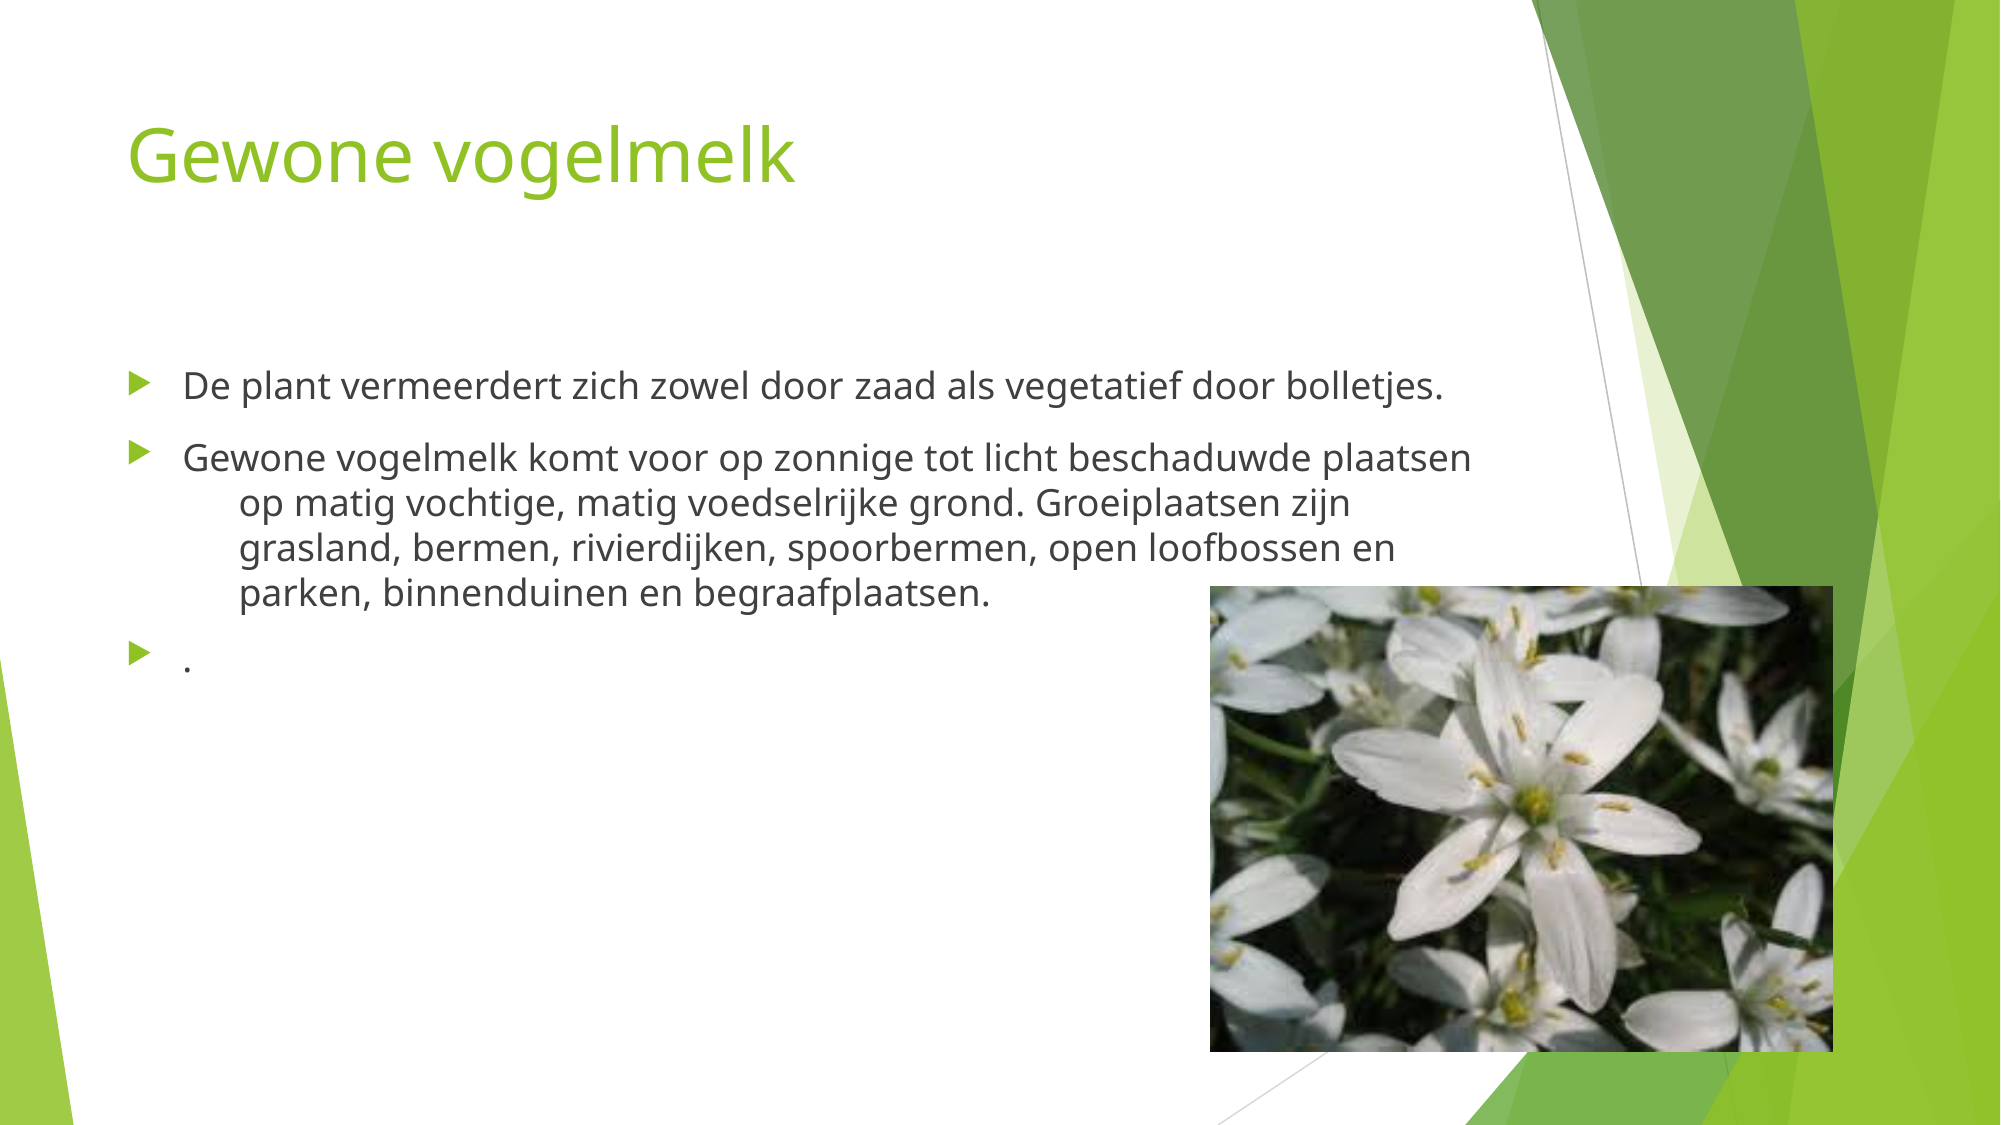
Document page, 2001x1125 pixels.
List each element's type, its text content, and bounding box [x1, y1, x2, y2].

title Gewone vogelmelk [111, 99, 1522, 317]
list De plant vermeerdert zich zowel door zaad als vegetatief door bolletjes. Gewone vogelmelk komt voor op zonnige tot licht beschaduwde plaatsen op matig vochtige, matig voedselrijke grond. Groeiplaatsen zijn grasland, bermen, rivierdijken, spoorbermen, open loofbossen en parken, binnenduinen en begraafplaatsen. . [111, 354, 1522, 992]
picture [1210, 586, 1833, 1053]
